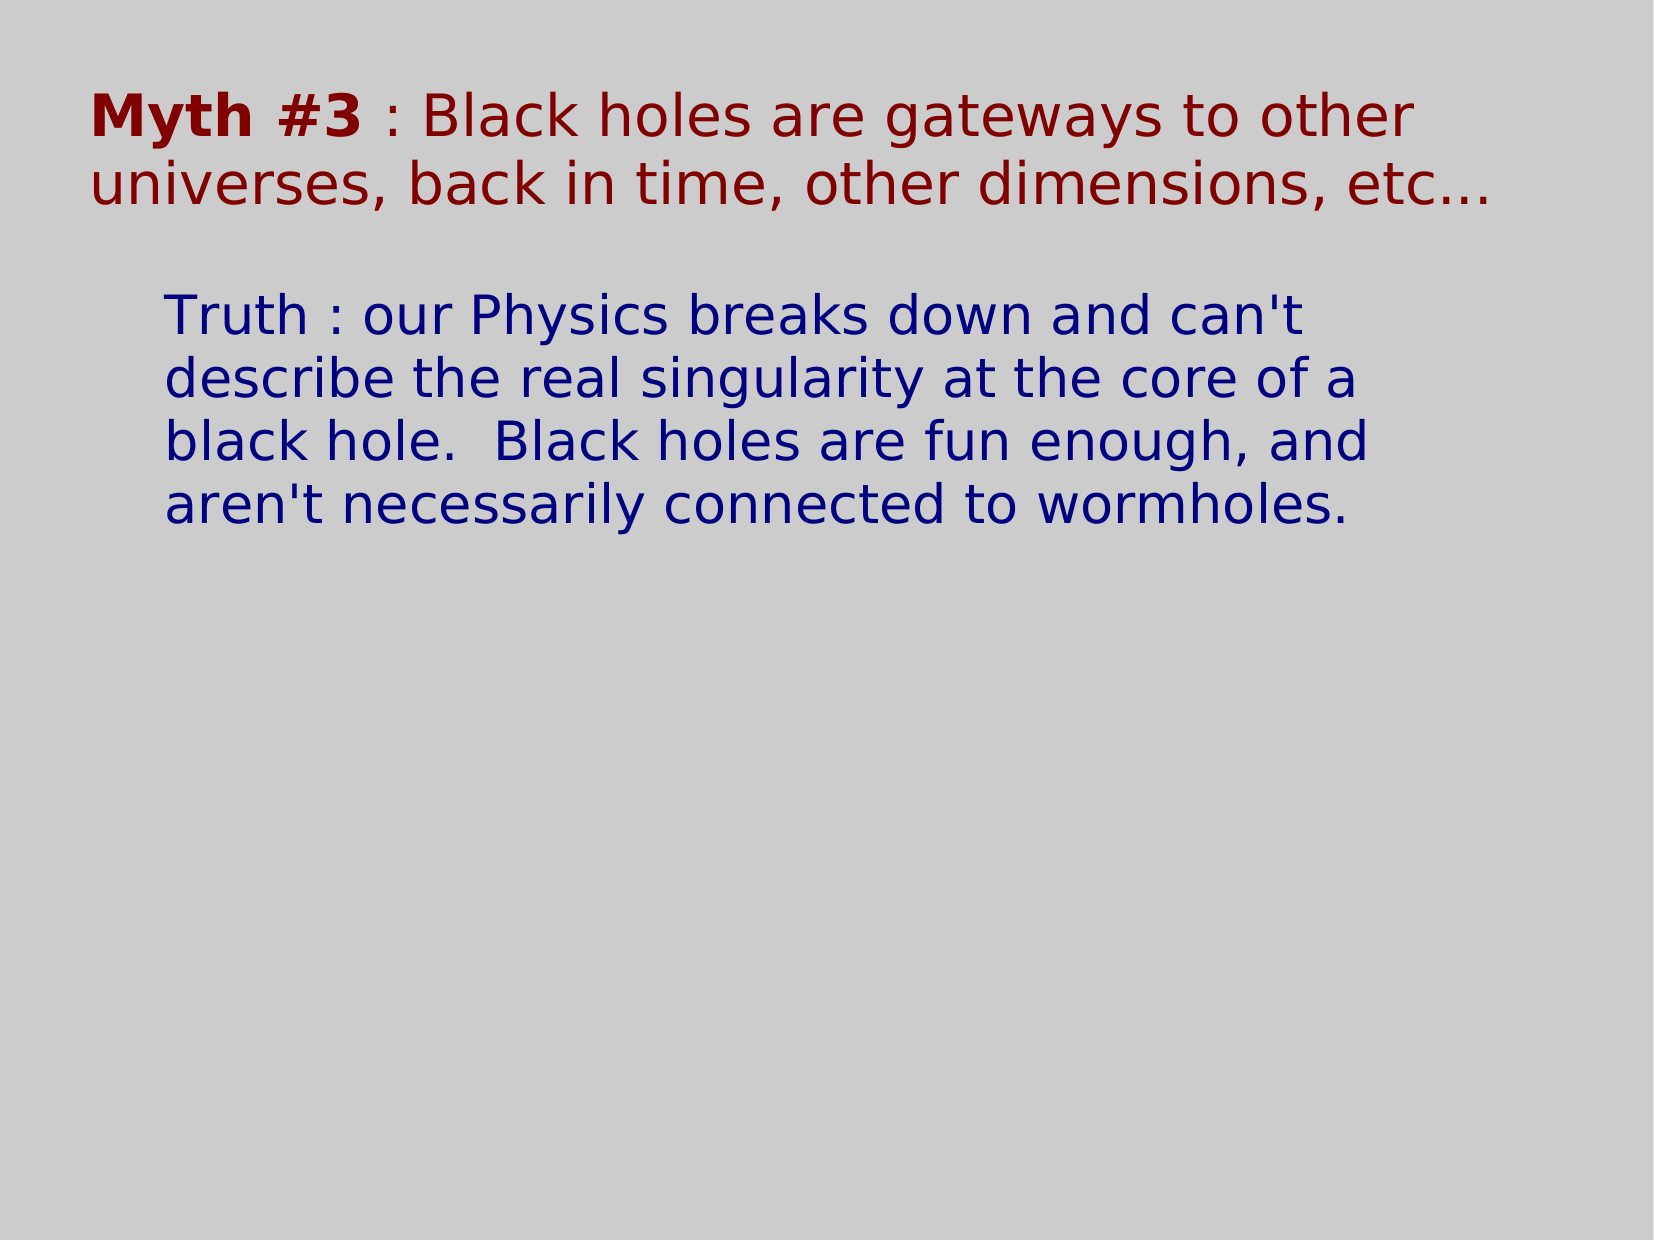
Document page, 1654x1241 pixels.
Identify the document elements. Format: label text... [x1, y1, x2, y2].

text_box Truth : our Physics breaks down and can't describe the real singularity at the core of a black hole. Black holes are fun enough, and aren't necessarily connected to wormholes. [150, 276, 1501, 544]
text_box Myth #3 : Black holes are gateways to other universes, back in time, other dimensions, etc... [75, 75, 1576, 226]
